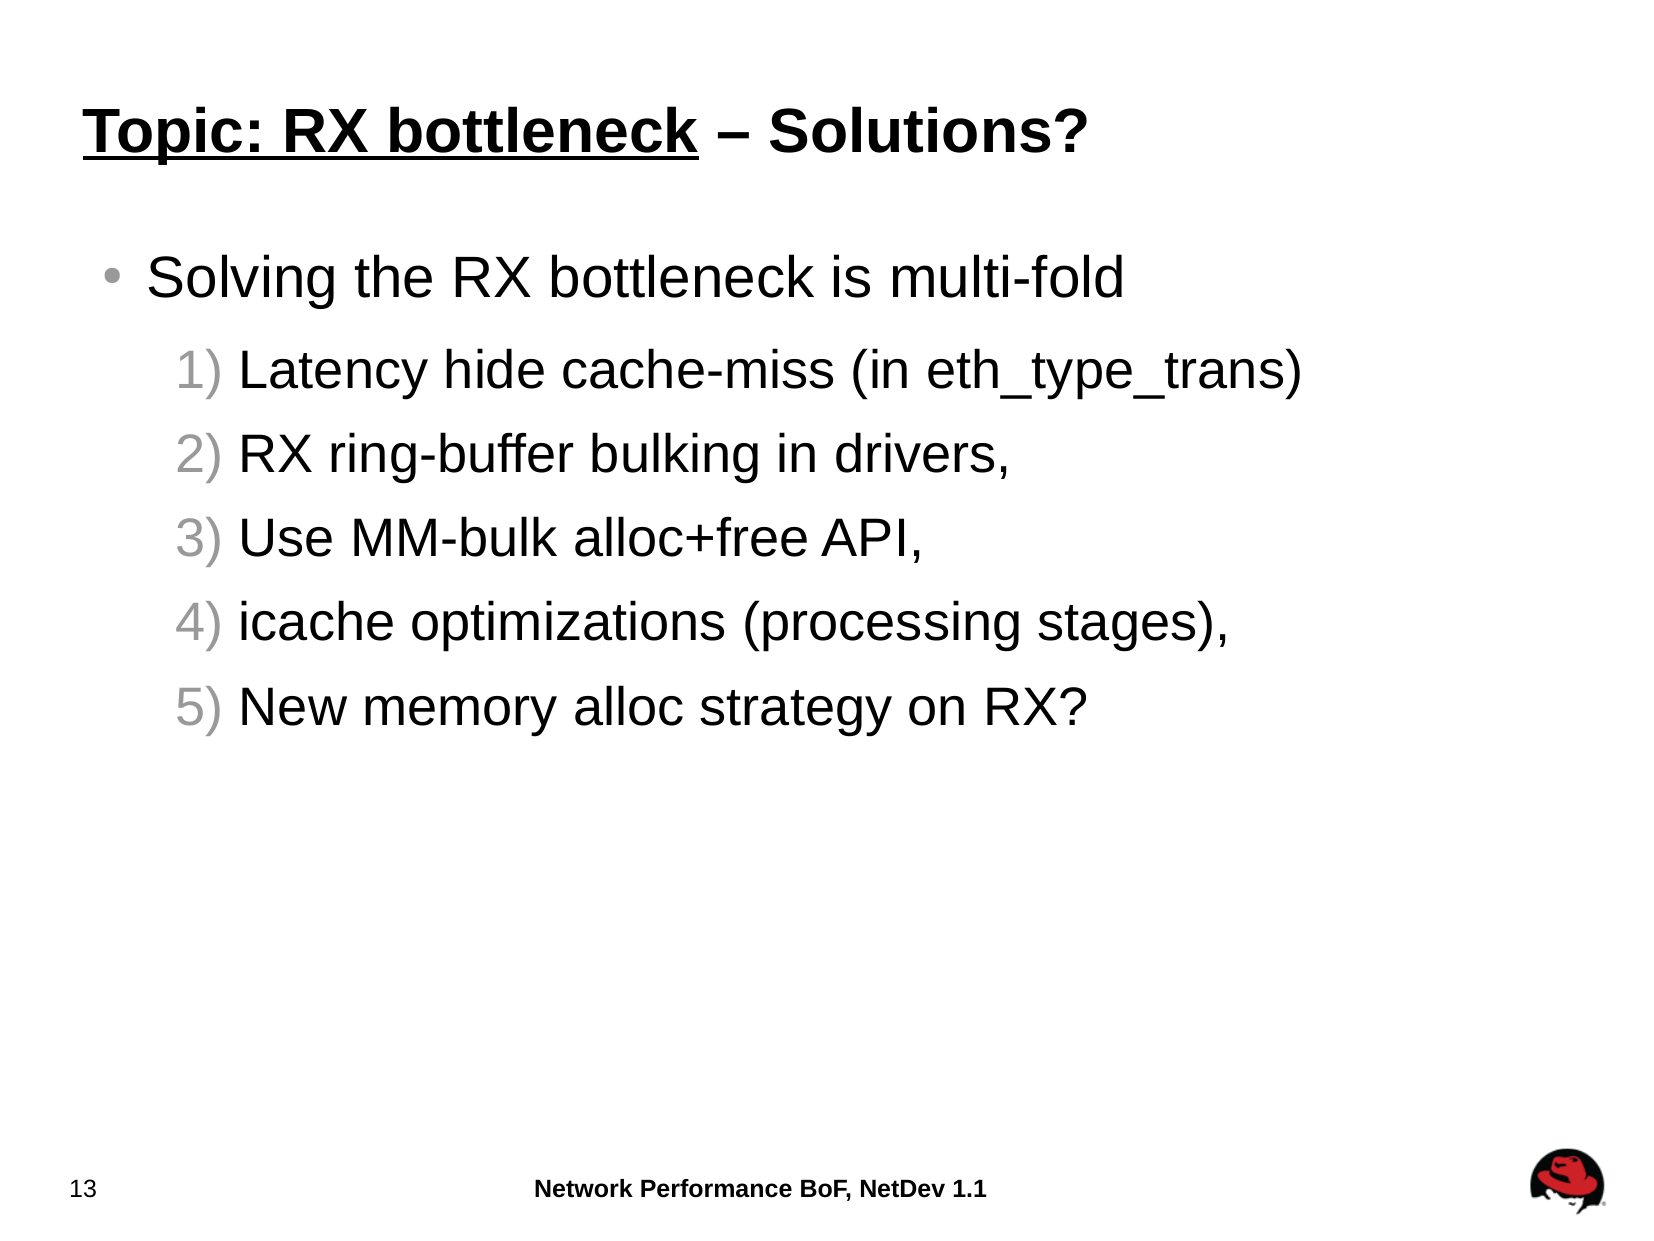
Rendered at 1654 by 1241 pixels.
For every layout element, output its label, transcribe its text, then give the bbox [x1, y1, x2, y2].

title Topic: RX bottleneck – Solutions? [82, 37, 1571, 226]
picture [1529, 1146, 1612, 1224]
list Solving the RX bottleneck is multi-fold Latency hide cache-miss (in eth_type_trans) RX ring-buffer bulking in drivers, Use MM-bulk alloc+free API, icache optimizations (processing stages), New memory alloc strategy on RX? [86, 244, 1575, 1039]
